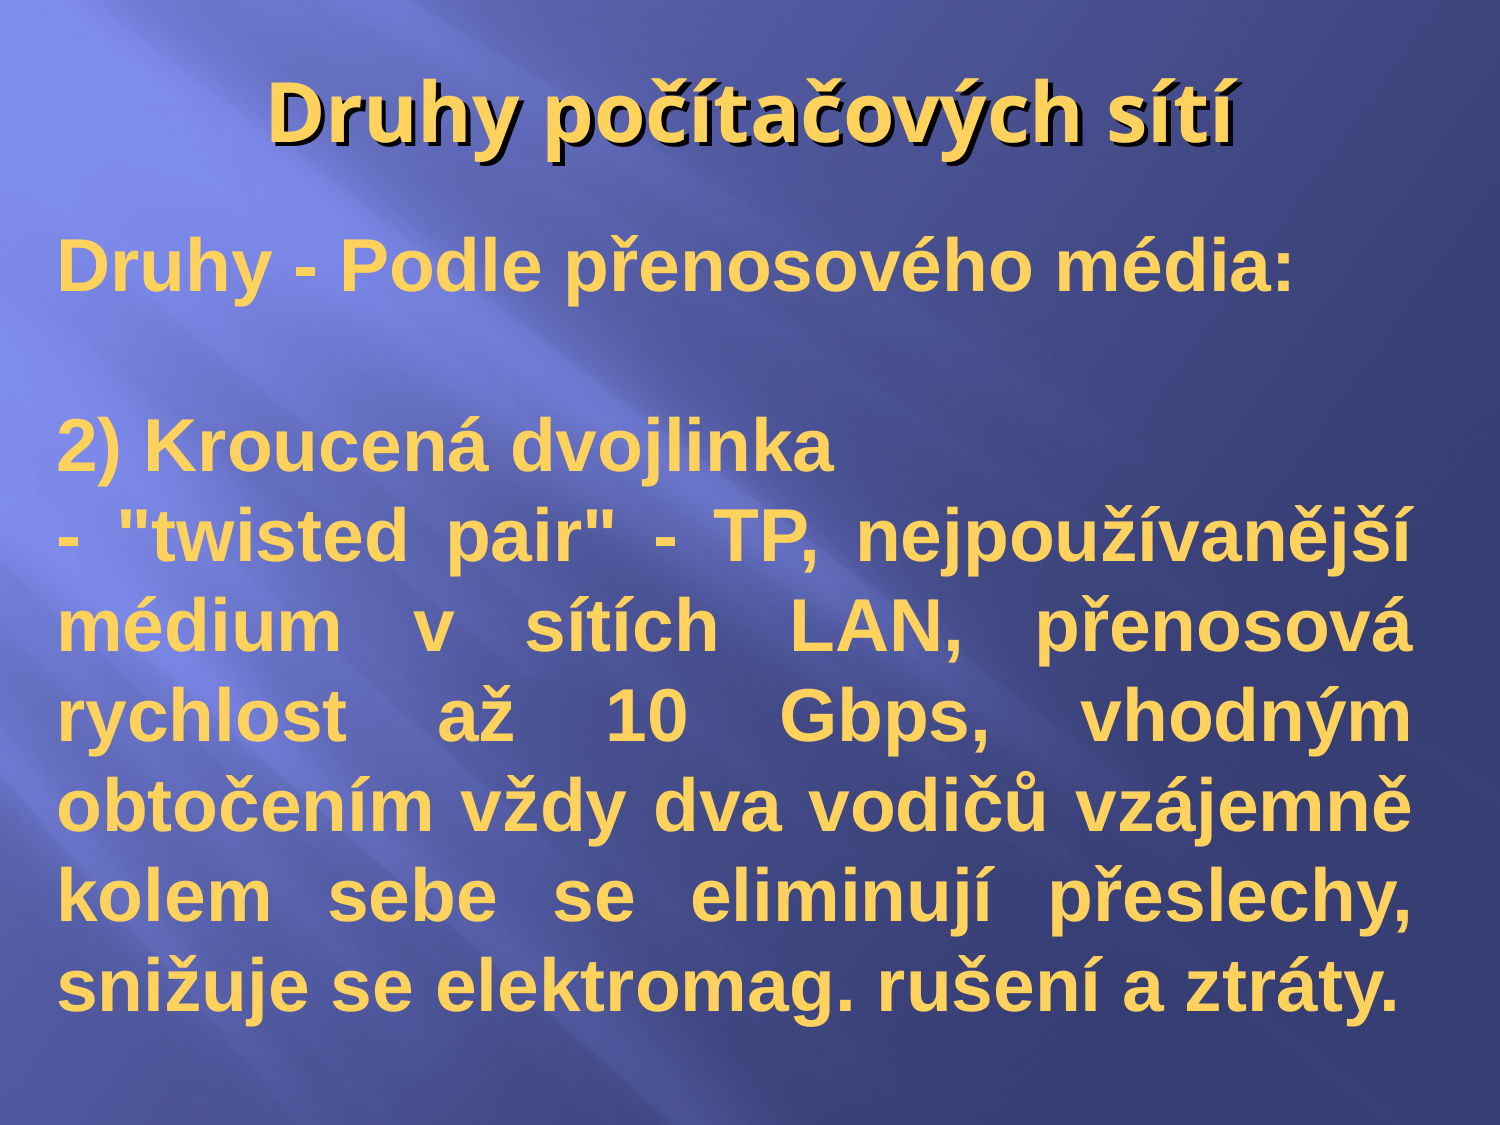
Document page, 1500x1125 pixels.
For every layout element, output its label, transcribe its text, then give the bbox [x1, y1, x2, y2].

title Druhy počítačových sítí [64, 45, 1436, 172]
text_box Druhy - Podle přenosového média: 2) Kroucená dvojlinka - "twisted pair" - TP, nejpoužívanější médium v sítích LAN, přenosová rychlost až 10 Gbps, vhodným obtočením vždy dva vodičů vzájemně kolem sebe se eliminují přeslechy, snižuje se elektromag. rušení a ztráty. [41, 172, 1459, 1071]
